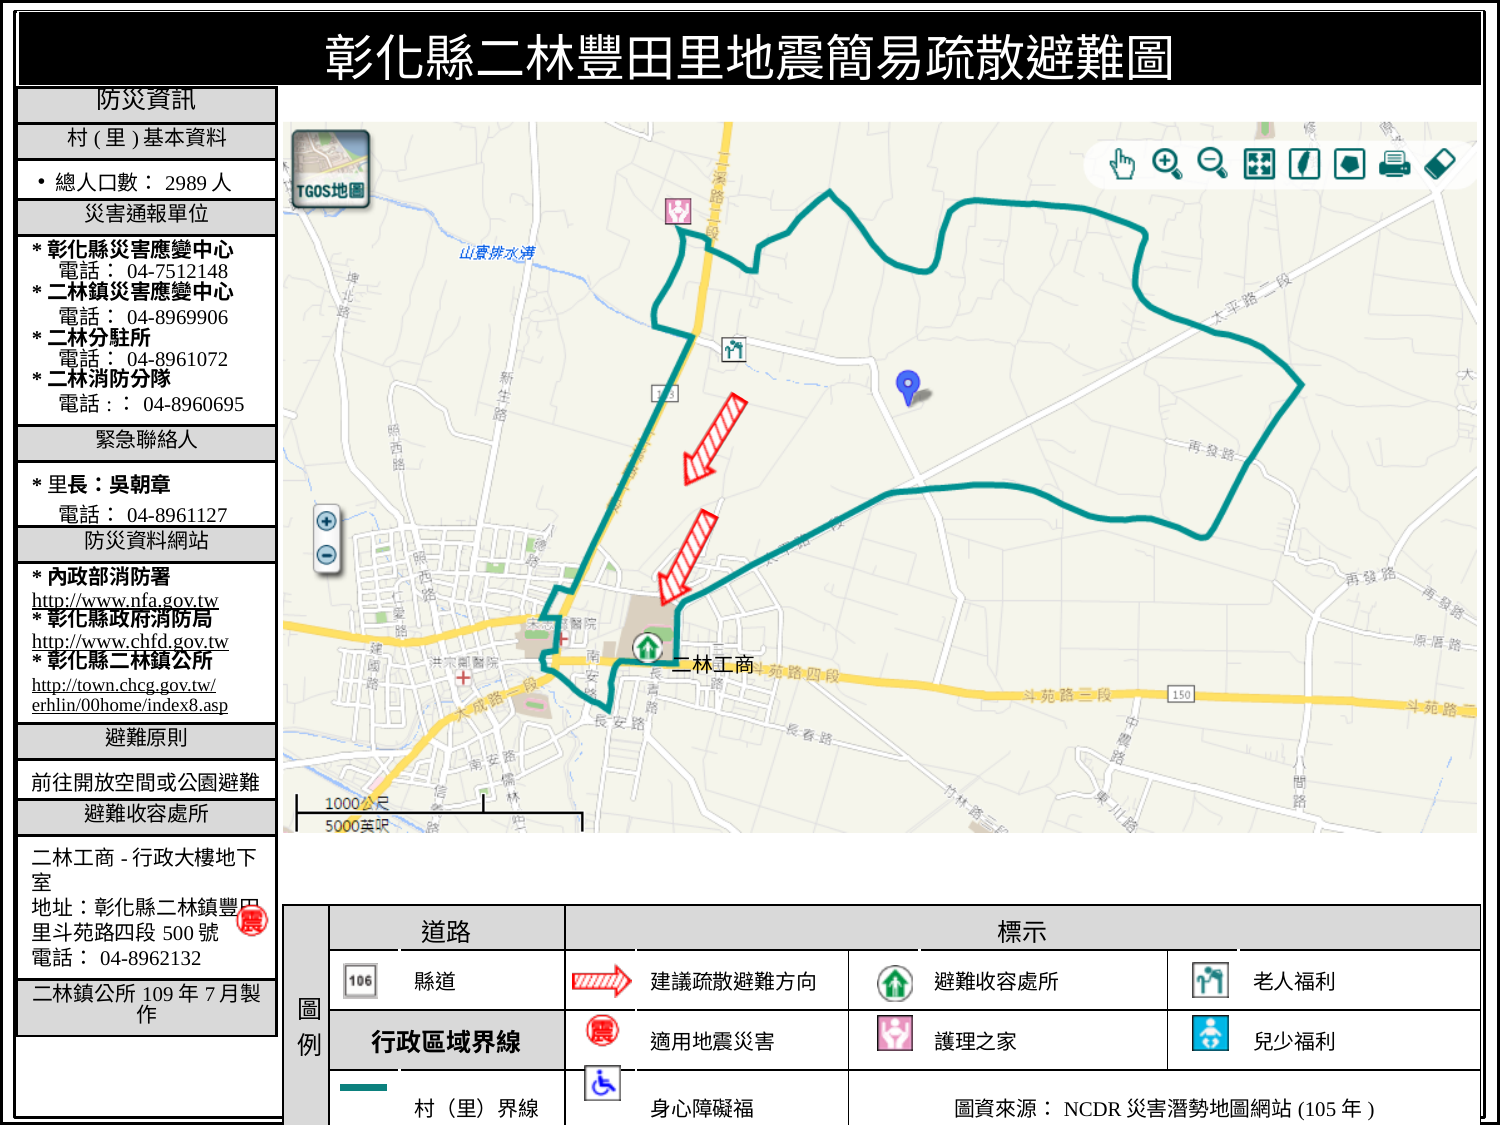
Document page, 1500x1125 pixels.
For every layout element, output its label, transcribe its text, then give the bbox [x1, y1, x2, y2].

table_header 彰化縣二林豐田里地震簡易疏散避難圖 [19, 12, 1481, 85]
table_cell [566, 951, 635, 1009]
picture [877, 1015, 913, 1052]
table_cell [566, 1011, 635, 1069]
table_header 道路 [330, 906, 564, 949]
table_cell 防災資料網站 [18, 528, 275, 561]
picture [283, 117, 1477, 833]
table_header 圖例 [284, 906, 328, 1125]
table_cell 縣道 [401, 951, 564, 1009]
table_cell *彰化縣災害應變中心 電話：04-7512148 *二林鎮災害應變中心 電話：04-8969906 *二林分駐所 電話：04-8961072 *二林消防分隊 電話:：04-8960695 [18, 237, 275, 424]
table_cell 二林鎮公所109年7月製作 [18, 981, 275, 1035]
table_cell [330, 1071, 398, 1125]
table_cell 避難收容處所 [18, 801, 275, 834]
table_cell 災害通報單位 [18, 201, 275, 234]
table_cell 適用地震災害 [637, 1011, 848, 1069]
table_cell 行政區域界線 [330, 1011, 564, 1069]
table_cell 避難原則 [18, 725, 275, 758]
table_cell [849, 1011, 918, 1069]
picture [877, 965, 913, 1002]
table_header 標示 [566, 906, 1480, 949]
table_header 防災資訊 [18, 89, 275, 122]
table_cell 建議疏散避難方向 [637, 951, 848, 1009]
table_cell *里長：吳朝章 電話：04-8961127 [18, 463, 275, 525]
table_cell 圖資來源：NCDR災害潛勢地圖網站(105年) [849, 1071, 1480, 1125]
table_cell 護理之家 [921, 1011, 1167, 1069]
table_cell 老人福利 [1240, 951, 1480, 1009]
table_cell 村（里）界線 [401, 1071, 564, 1125]
table_cell [849, 951, 918, 1009]
picture [342, 962, 378, 999]
picture [1192, 1015, 1229, 1052]
table_cell 身心障礙福 [637, 1071, 848, 1125]
table_cell [1168, 1011, 1237, 1069]
table_cell 前往開放空間或公園避難 [18, 761, 275, 798]
table_cell 村(里)基本資料 [18, 125, 275, 158]
picture [1192, 962, 1229, 998]
picture [572, 962, 632, 998]
picture [584, 1012, 621, 1048]
table_cell 二林工商-行政大樓地下室 地址：彰化縣二林鎮豐田里斗苑路四段500號 電話：04-8962132 [18, 837, 275, 978]
table_cell [566, 1071, 635, 1125]
table_cell 兒少福利 [1240, 1011, 1480, 1069]
picture [234, 902, 270, 938]
table_cell [1168, 951, 1237, 1009]
table_cell 總人口數：2989人 [18, 161, 275, 198]
table_cell 避難收容處所 [921, 951, 1167, 1009]
table_cell [330, 951, 398, 1009]
table_cell *內政部消防署 http://www.nfa.gov.tw *彰化縣政府消防局 http://www.chfd.gov.tw *彰化縣二林鎮公所 http://town.chcg.gov.tw/erhlin/00home/index8.asp [18, 564, 275, 722]
table_cell 緊急聯絡人 [18, 427, 275, 460]
text_box 二林工商 [657, 644, 770, 685]
picture [584, 1065, 621, 1102]
